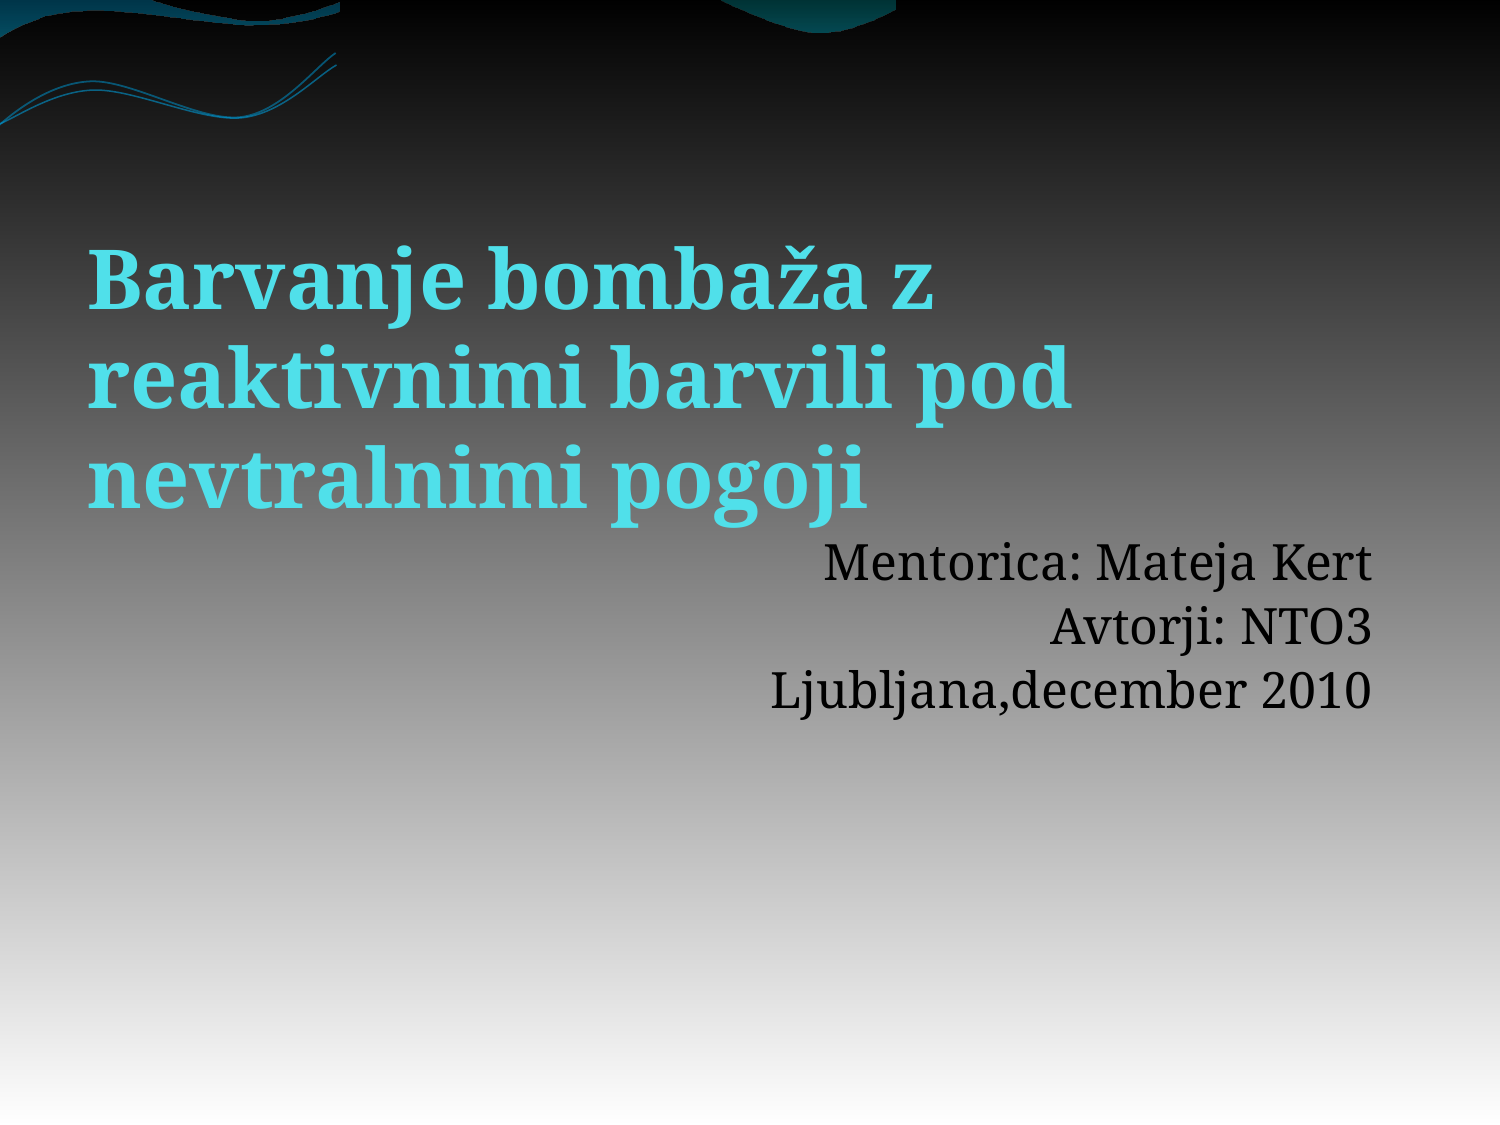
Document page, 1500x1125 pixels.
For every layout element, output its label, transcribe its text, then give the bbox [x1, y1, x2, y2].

title Barvanje bombaža z reaktivnimi barvili pod nevtralnimi pogoji [87, 224, 1376, 525]
subtitle Mentorica: Mateja Kert Avtorji: NTO3 Ljubljana,december 2010 [87, 529, 1376, 818]
